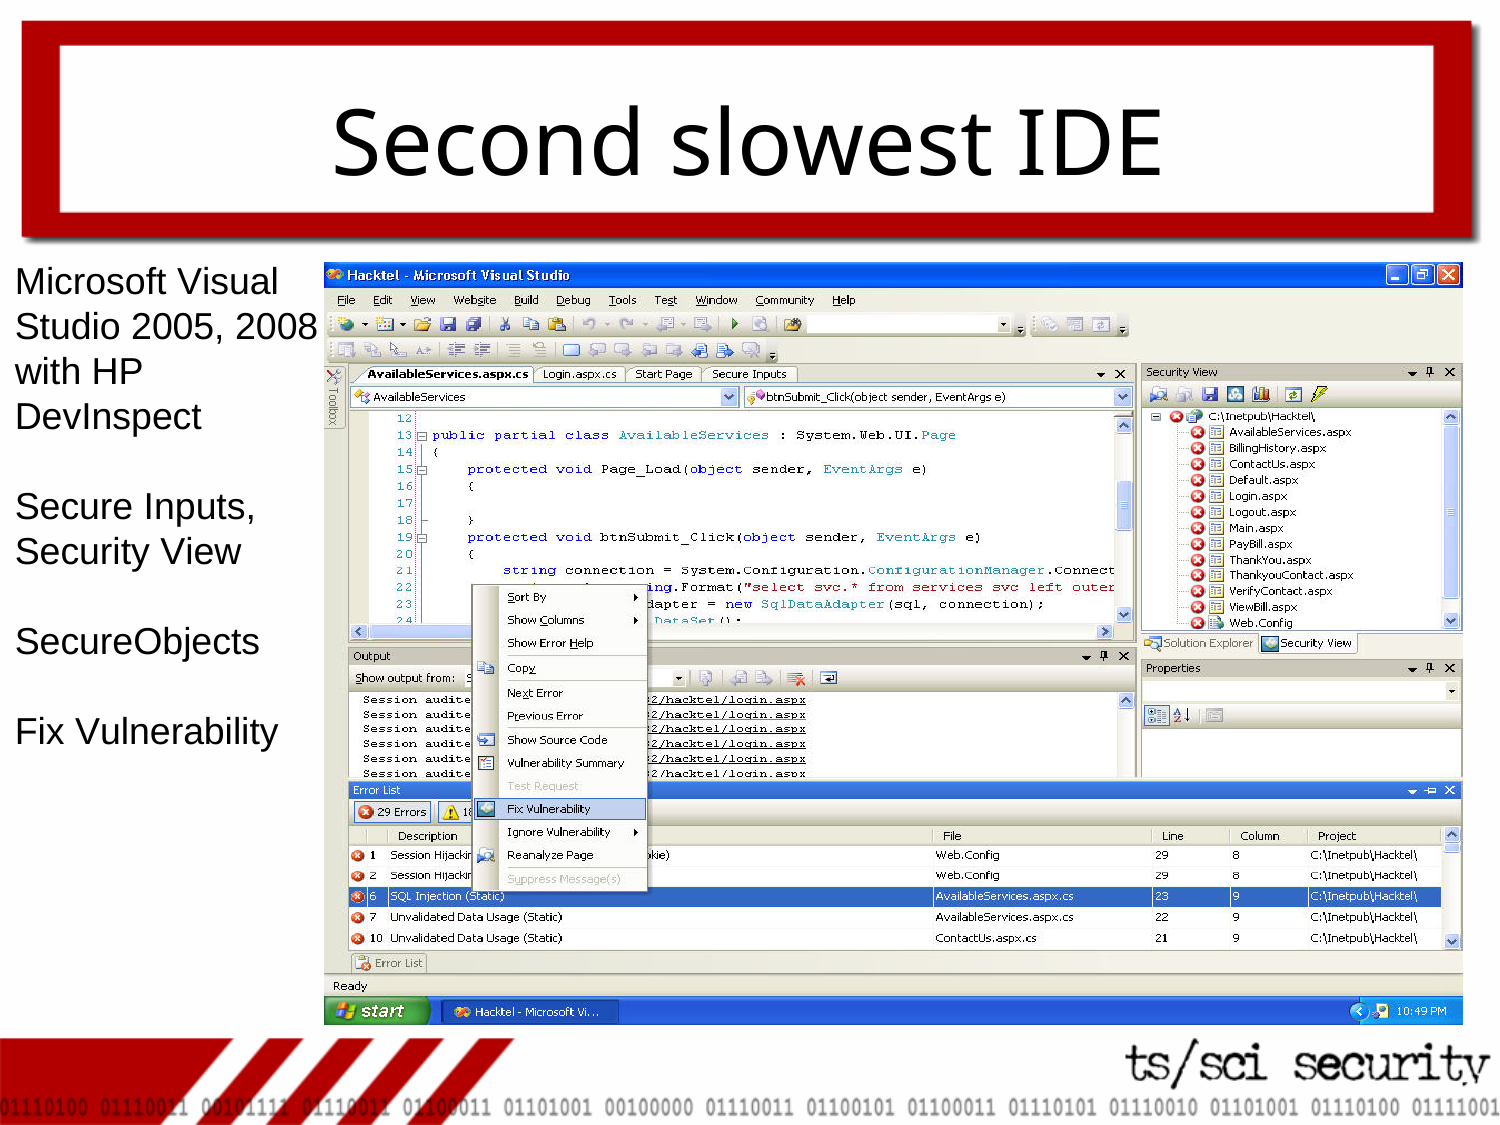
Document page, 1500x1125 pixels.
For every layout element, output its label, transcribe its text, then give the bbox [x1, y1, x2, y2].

picture [0, 0, 1500, 1125]
title Second slowest IDE [75, 21, 1423, 257]
text_box Microsoft Visual Studio 2005, 2008 with HP DevInspect Secure Inputs, Security View SecureObjects Fix Vulnerability [0, 249, 351, 761]
